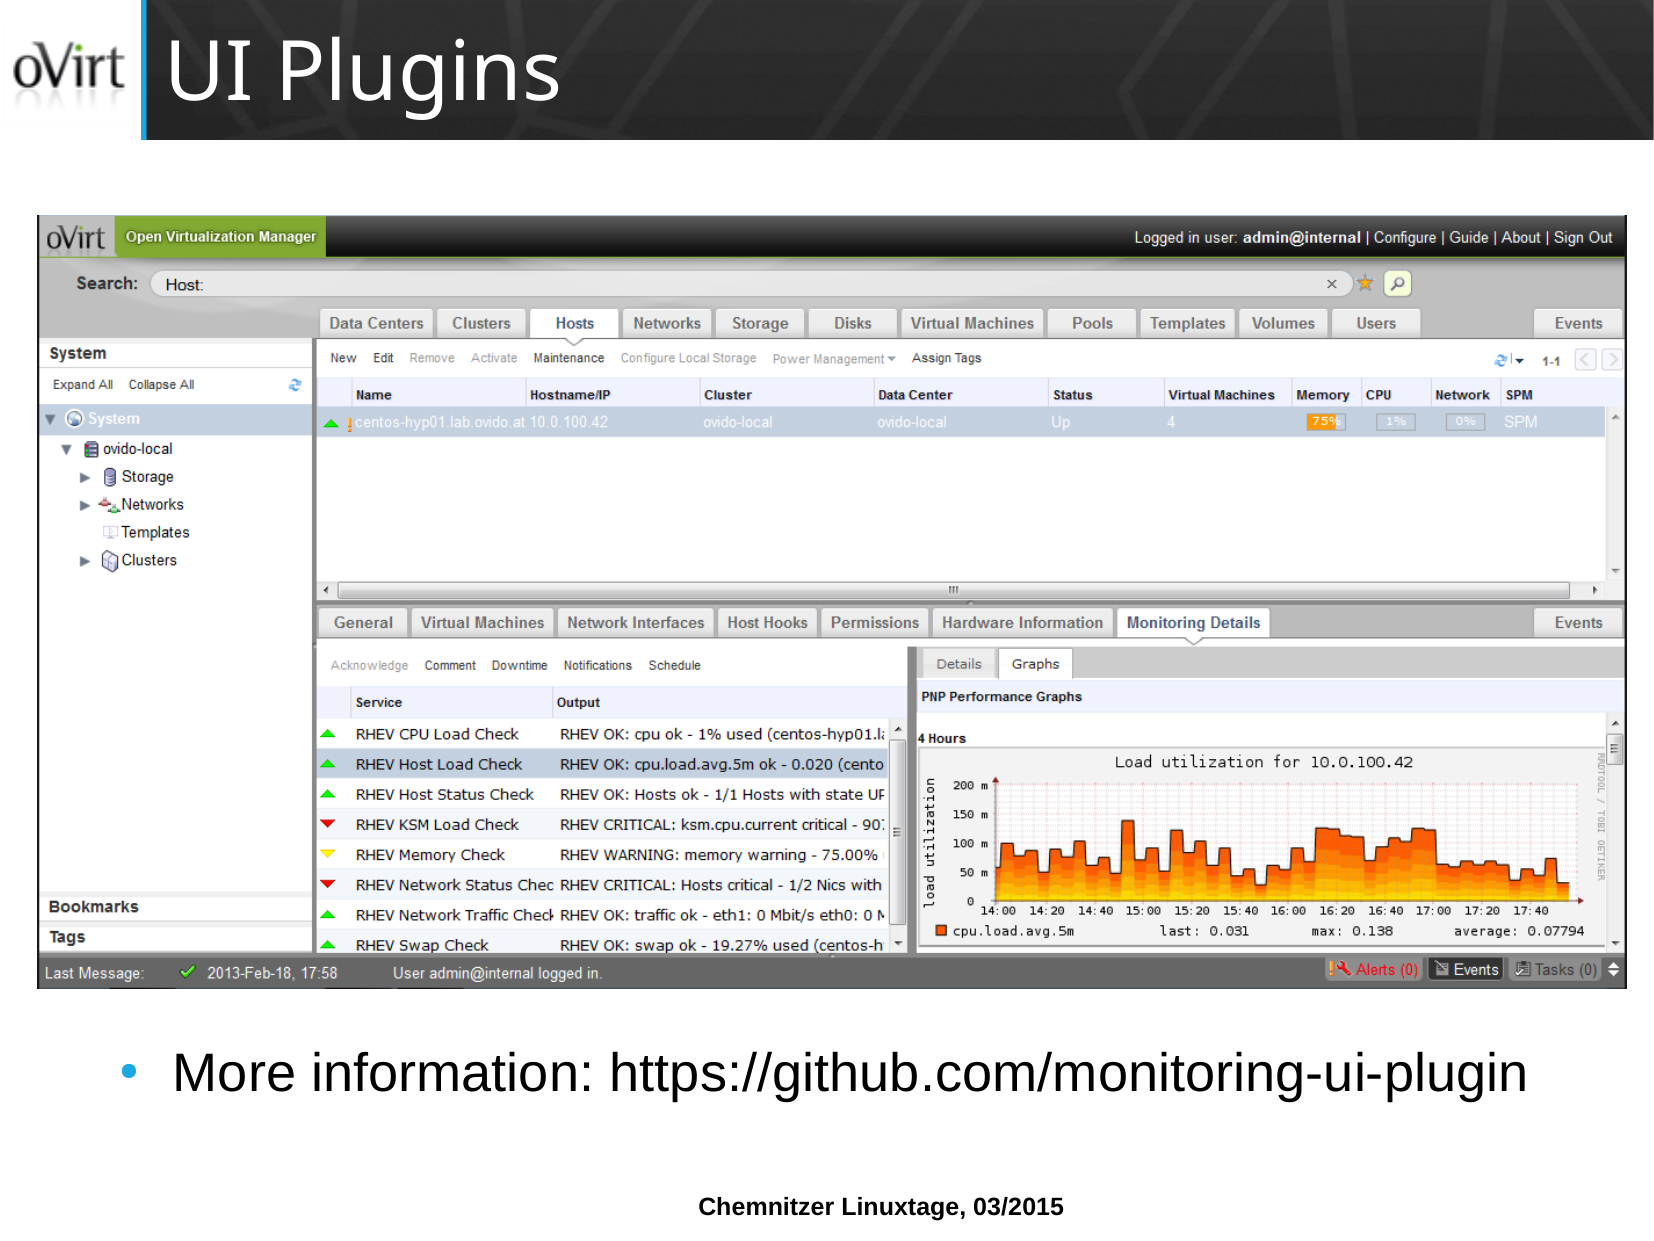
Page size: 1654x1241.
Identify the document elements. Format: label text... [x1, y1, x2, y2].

picture [0, 0, 1654, 140]
picture [37, 215, 1627, 989]
title UI Plugins [164, 18, 1653, 119]
text_box More information: https://github.com/monitoring-ui-plugin [86, 1035, 1576, 1126]
